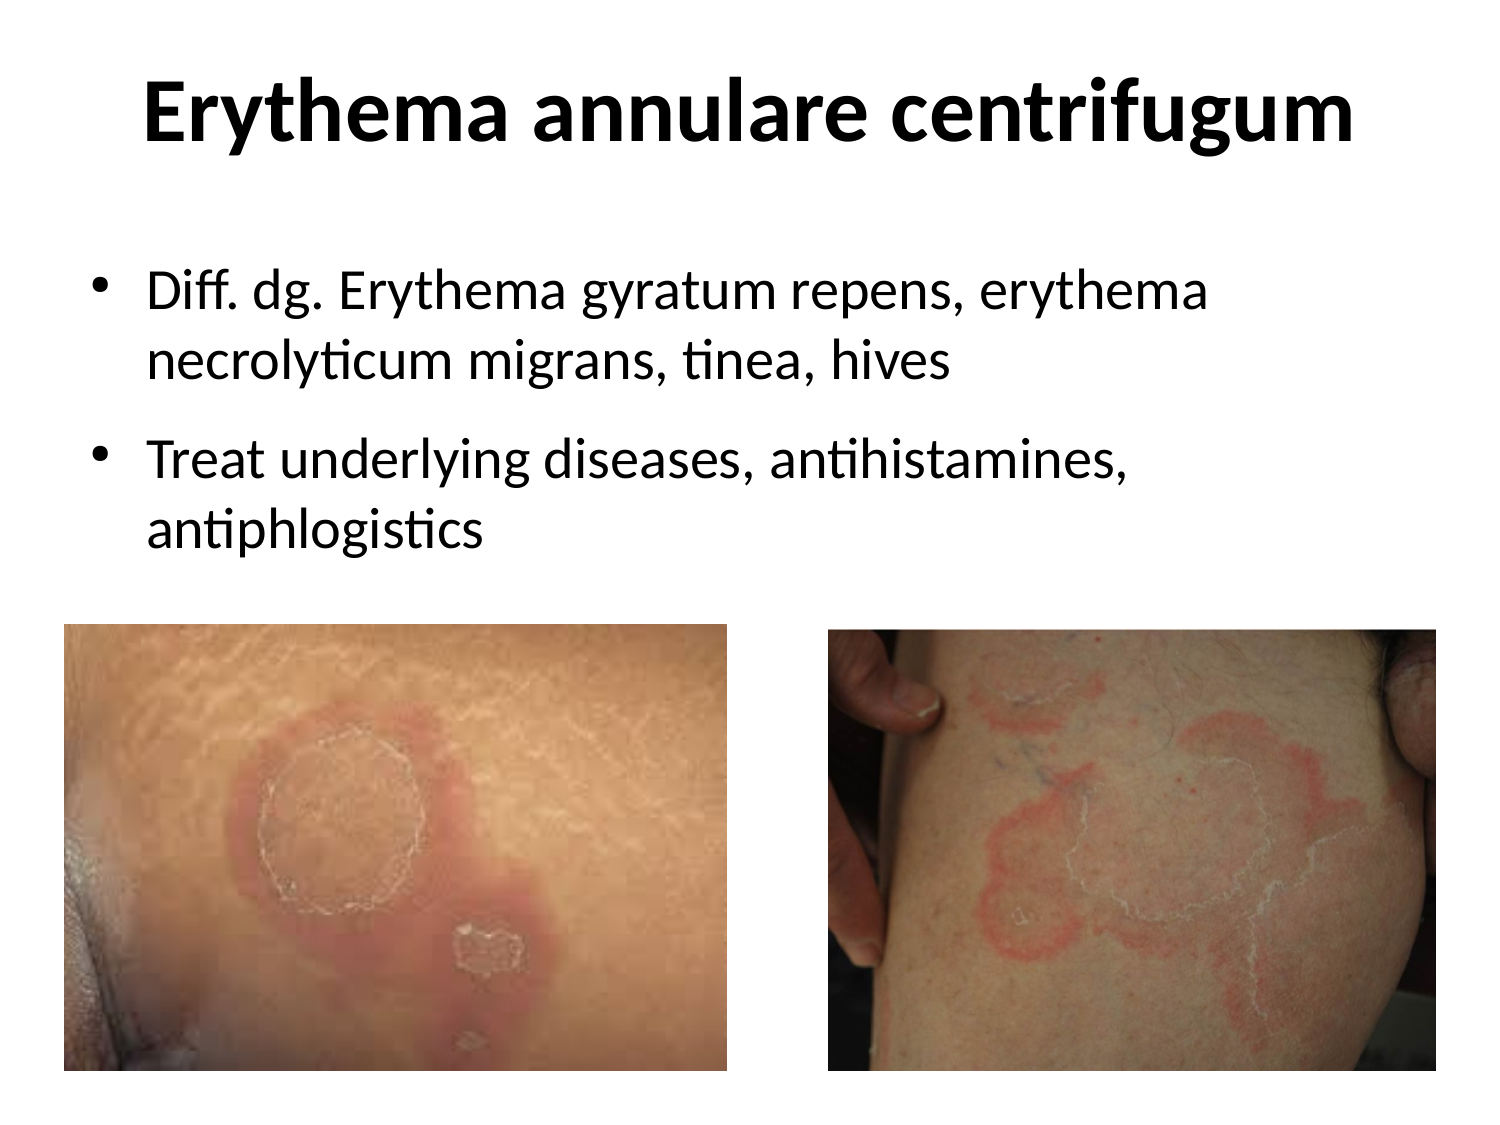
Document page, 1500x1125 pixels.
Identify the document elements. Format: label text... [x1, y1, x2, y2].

title Erythema annulare centrifugum [75, 42, 1425, 185]
picture [64, 624, 727, 1071]
picture [828, 629, 1436, 1071]
list Diff. dg. Erythema gyratum repens, erythema necrolyticum migrans, tinea, hives Treat underlying diseases, antihistamines, antiphlogistics [75, 243, 1425, 1029]
